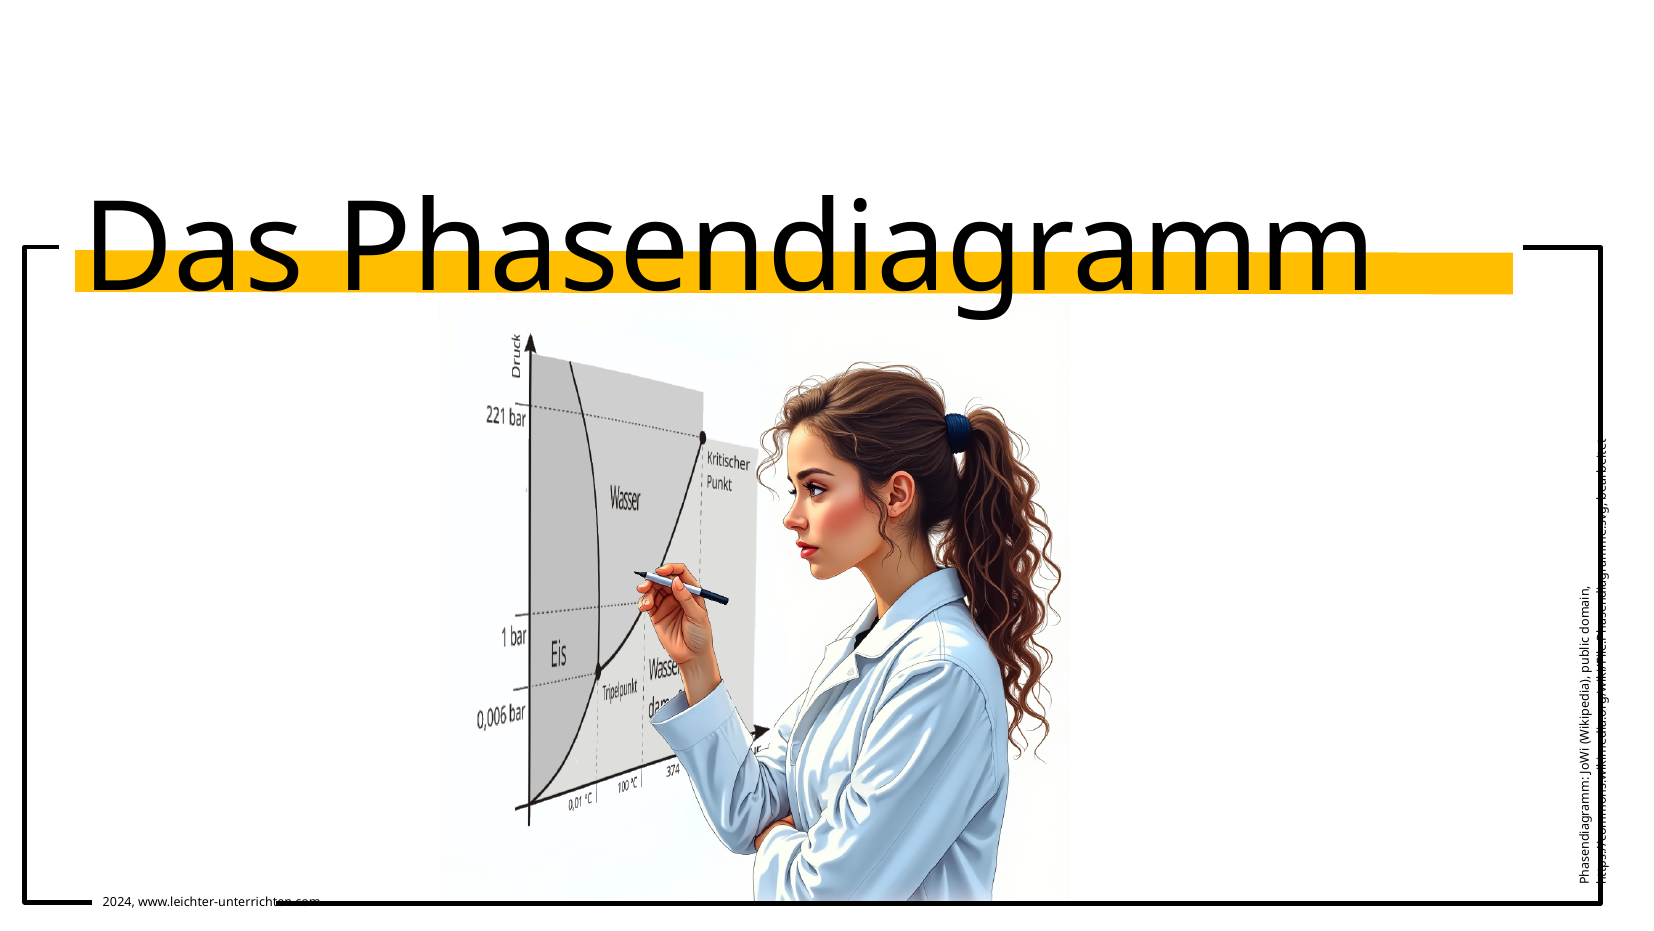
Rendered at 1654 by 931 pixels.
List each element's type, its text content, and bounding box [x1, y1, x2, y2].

text_box Phasendiagramm: JoWi (Wikipedia), public domain, https://commons.wikimedia.org/wiki/File:Phasendiagramme.svg, bearbeitet [1568, 219, 1601, 900]
title Das Phasendiagramm [82, 156, 1571, 328]
picture [439, 328, 1070, 901]
